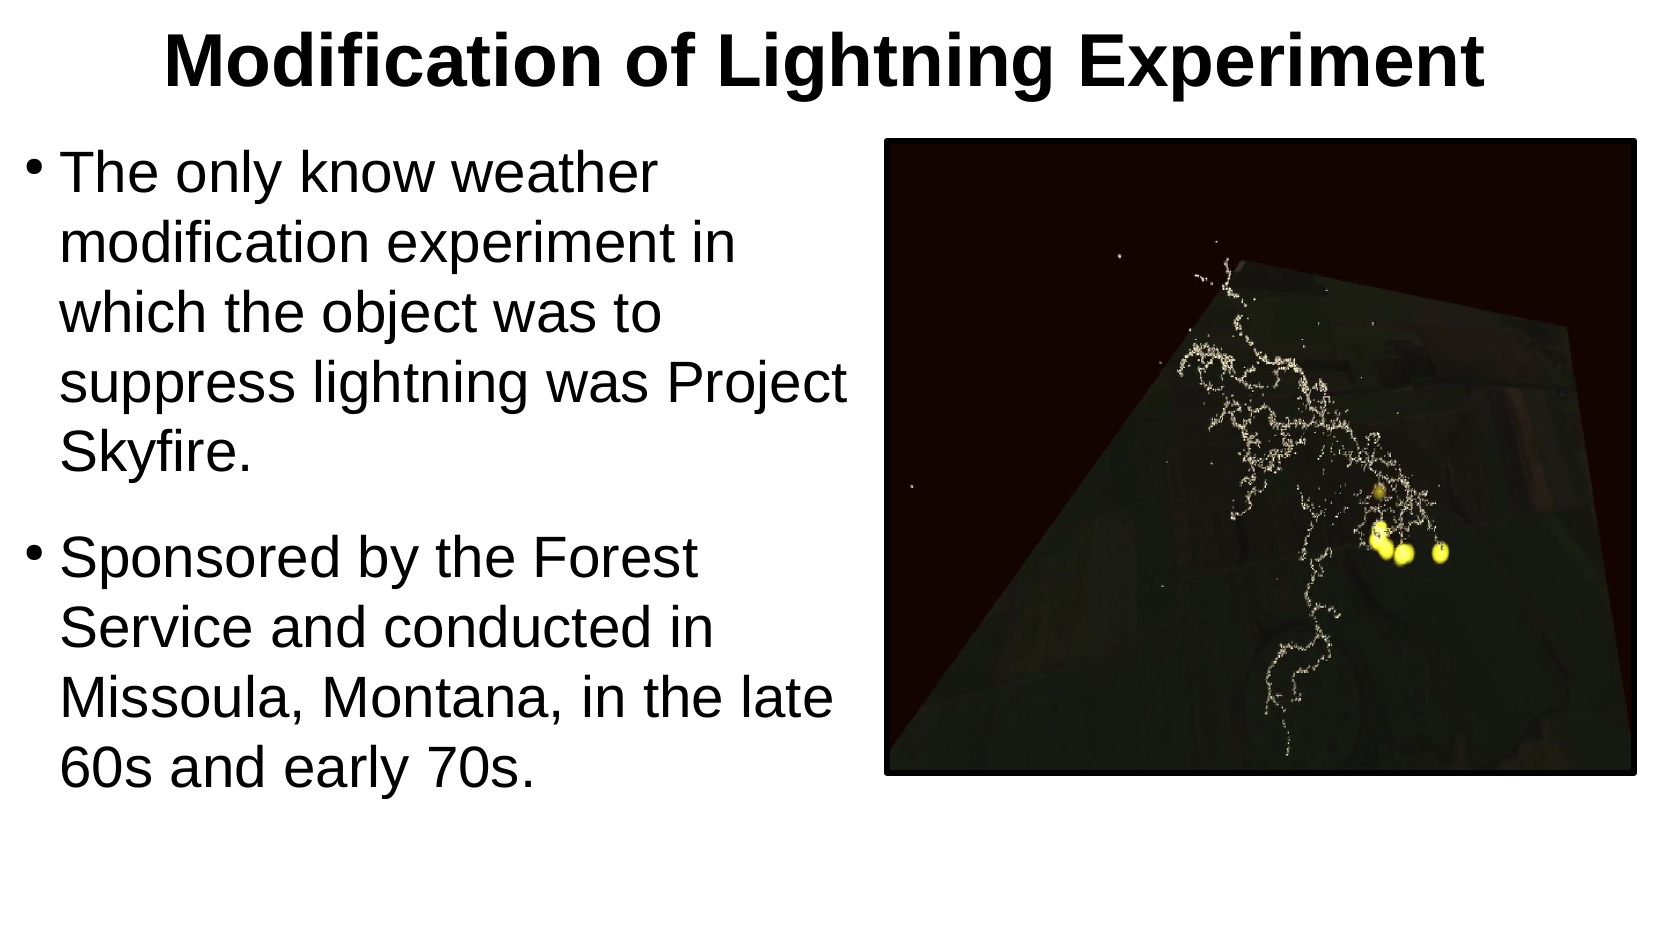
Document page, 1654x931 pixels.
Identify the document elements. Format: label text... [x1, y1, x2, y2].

picture [889, 143, 1632, 770]
title Modification of Lightning Experiment [0, 5, 1654, 107]
text_box The only know weather modification experiment in which the object was to suppress lightning was Project Skyfire. Sponsored by the Forest Service and conducted in Missoula, Montana, in the late 60s and early 70s. [4, 126, 869, 807]
